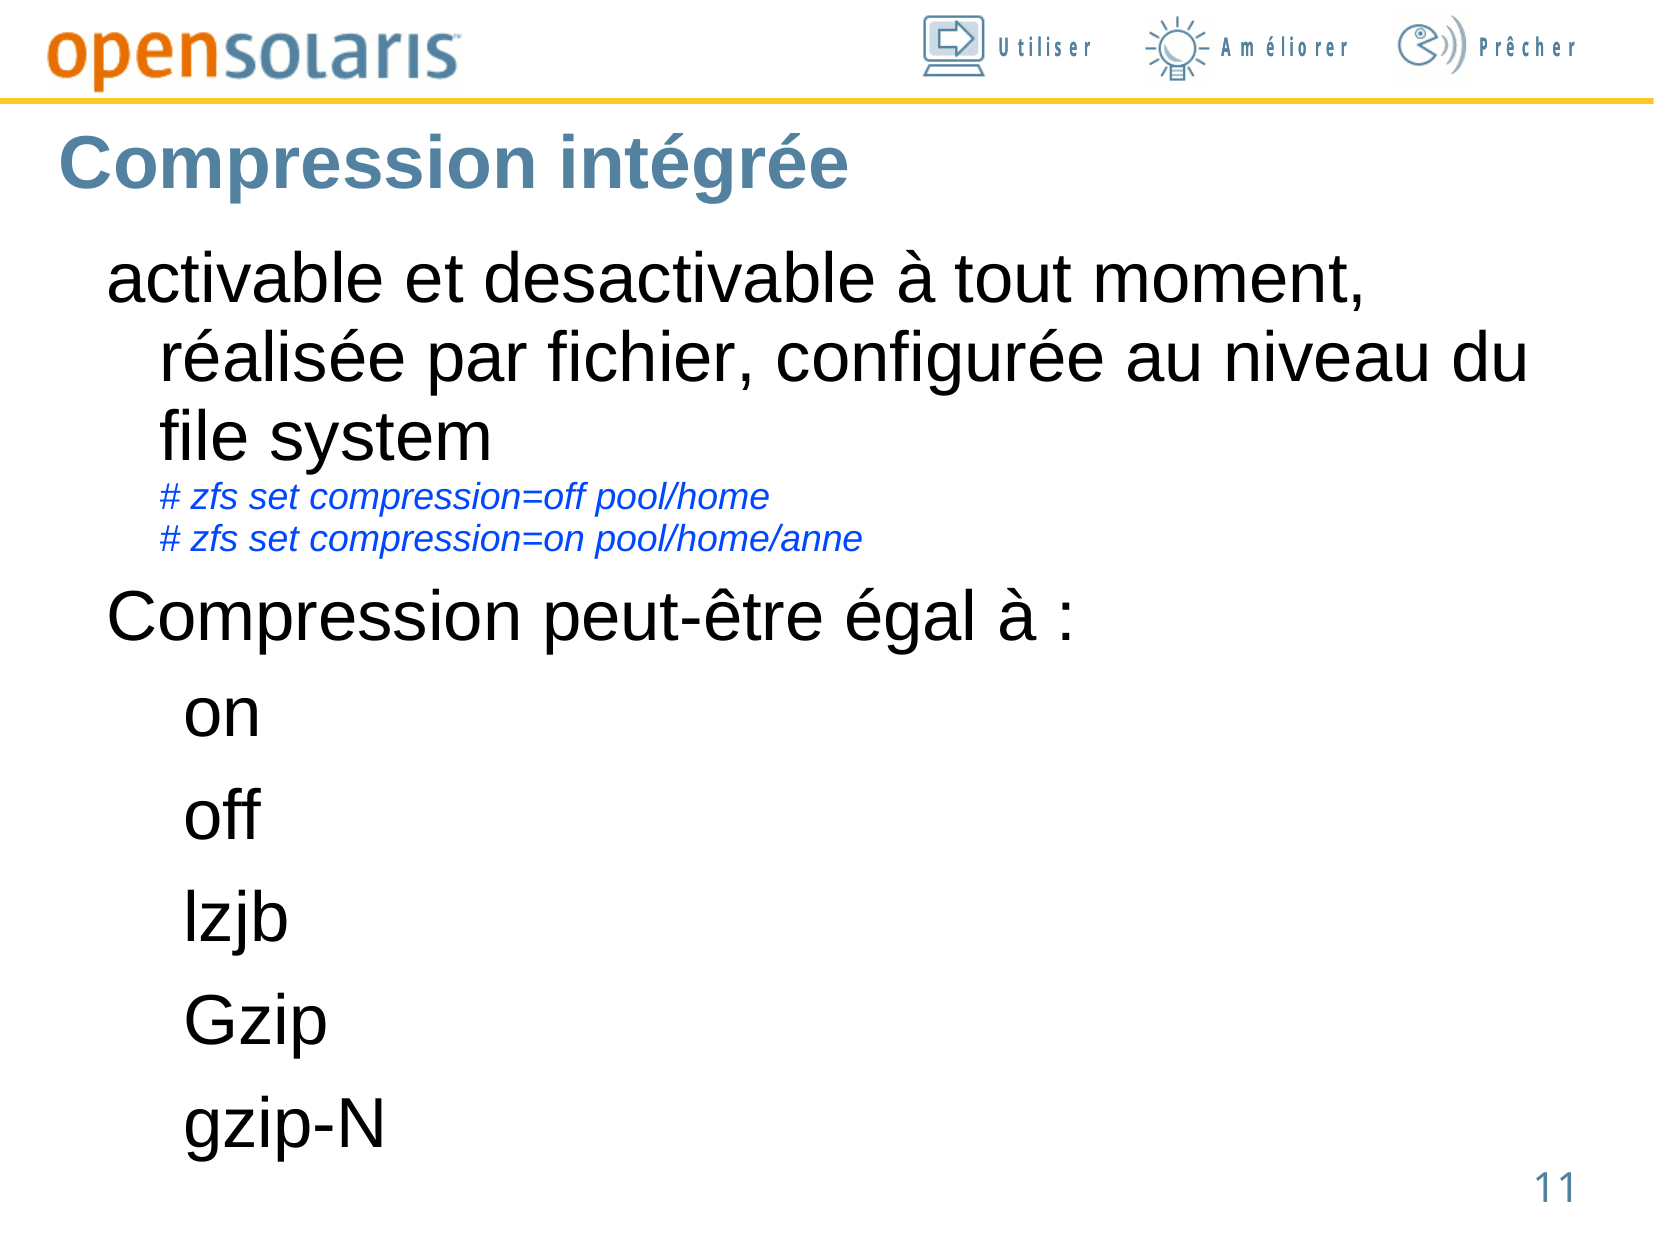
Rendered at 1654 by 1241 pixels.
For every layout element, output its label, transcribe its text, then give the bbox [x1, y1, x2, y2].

picture [46, 31, 462, 94]
list activable et desactivable à tout moment, réalisée par fichier, configurée au niveau du file system # zfs set compression=off pool/home # zfs set compression=on pool/home/anne Compression peut-être égal à : on off lzjb Gzip gzip-N [88, 238, 1546, 1162]
title Compression intégrée [59, 118, 1533, 208]
